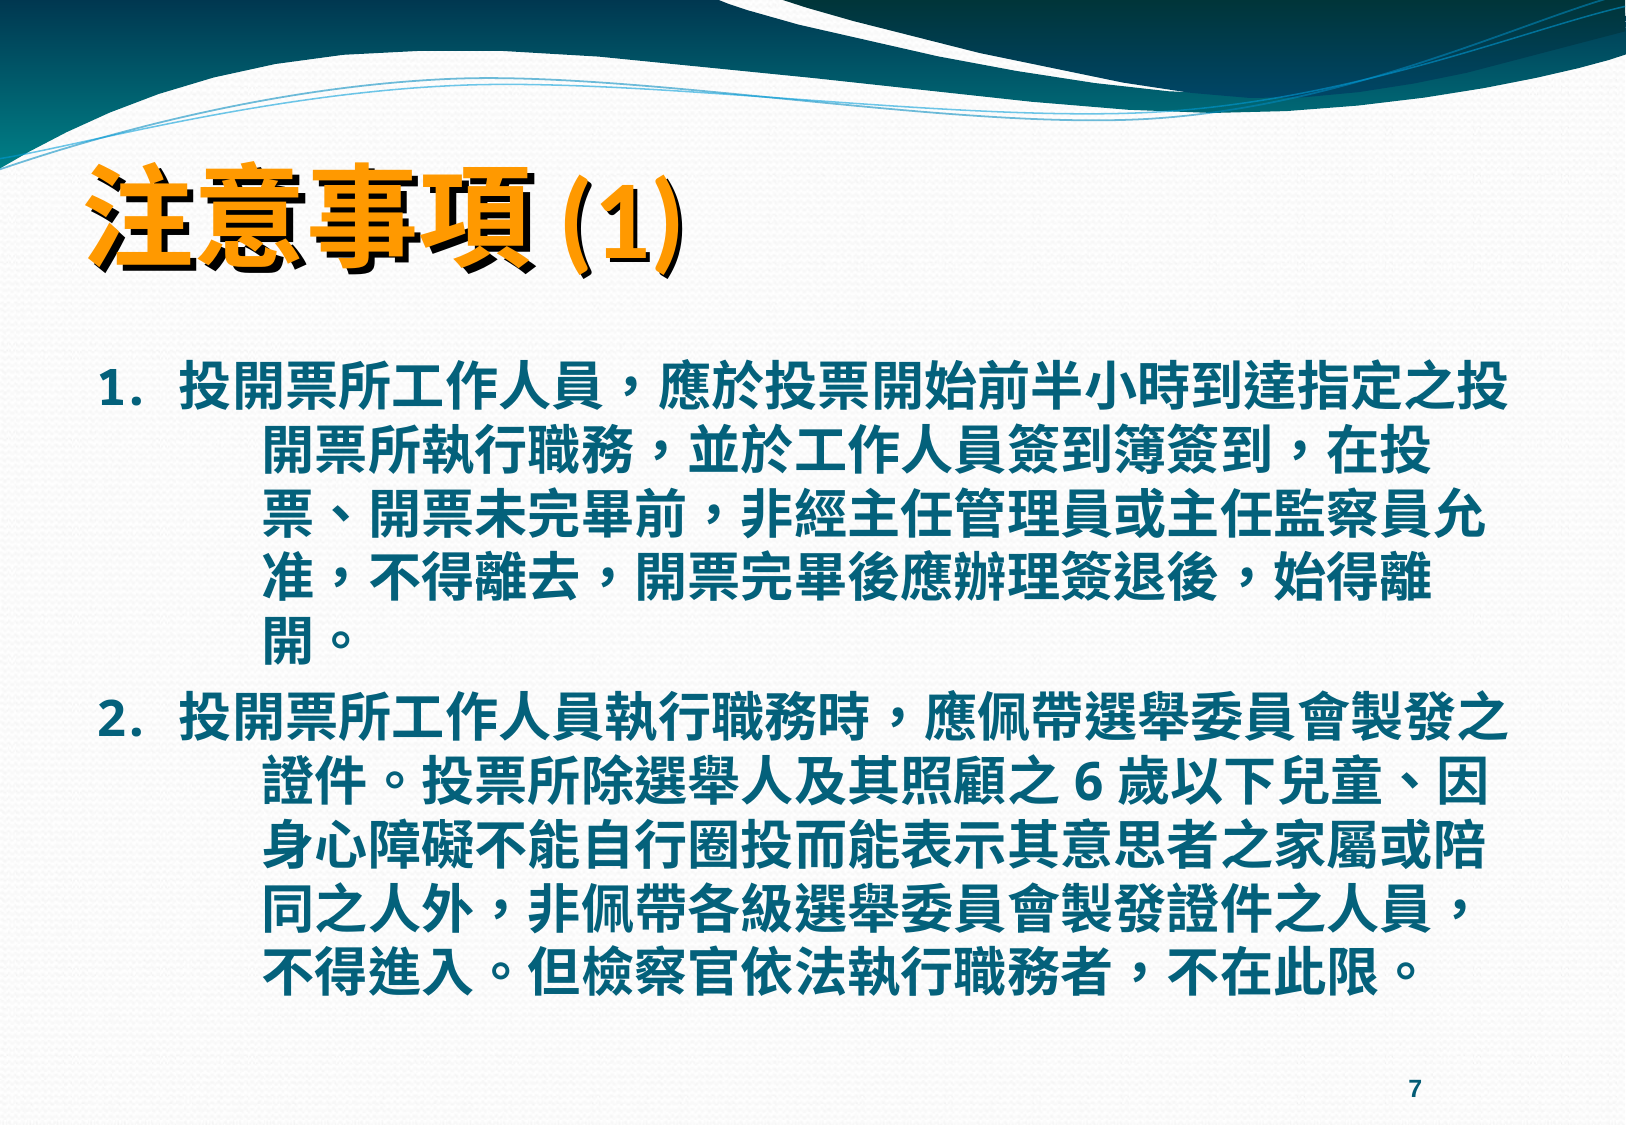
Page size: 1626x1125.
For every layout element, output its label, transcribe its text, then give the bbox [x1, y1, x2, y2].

text_box 7 [1408, 1042, 1544, 1103]
title 注意事項(1) [81, 115, 1544, 304]
list 投開票所工作人員，應於投票開始前半小時到達指定之投開票所執行職務，並於工作人員簽到簿簽到，在投票、開票未完畢前，非經主任管理員或主任監察員允准，不得離去，開票完畢後應辦理簽退後，始得離開。 投開票所工作人員執行職務時，應佩帶選舉委員會製發之證件。投票所除選舉人及其照顧之6歲以下兒童、因身心障礙不能自行圈投而能表示其意思者之家屬或陪同之人外，非佩帶各級選舉委員會製發證件之人員，不得進入。但檢察官依法執行職務者，不在此限。 [81, 317, 1544, 1038]
